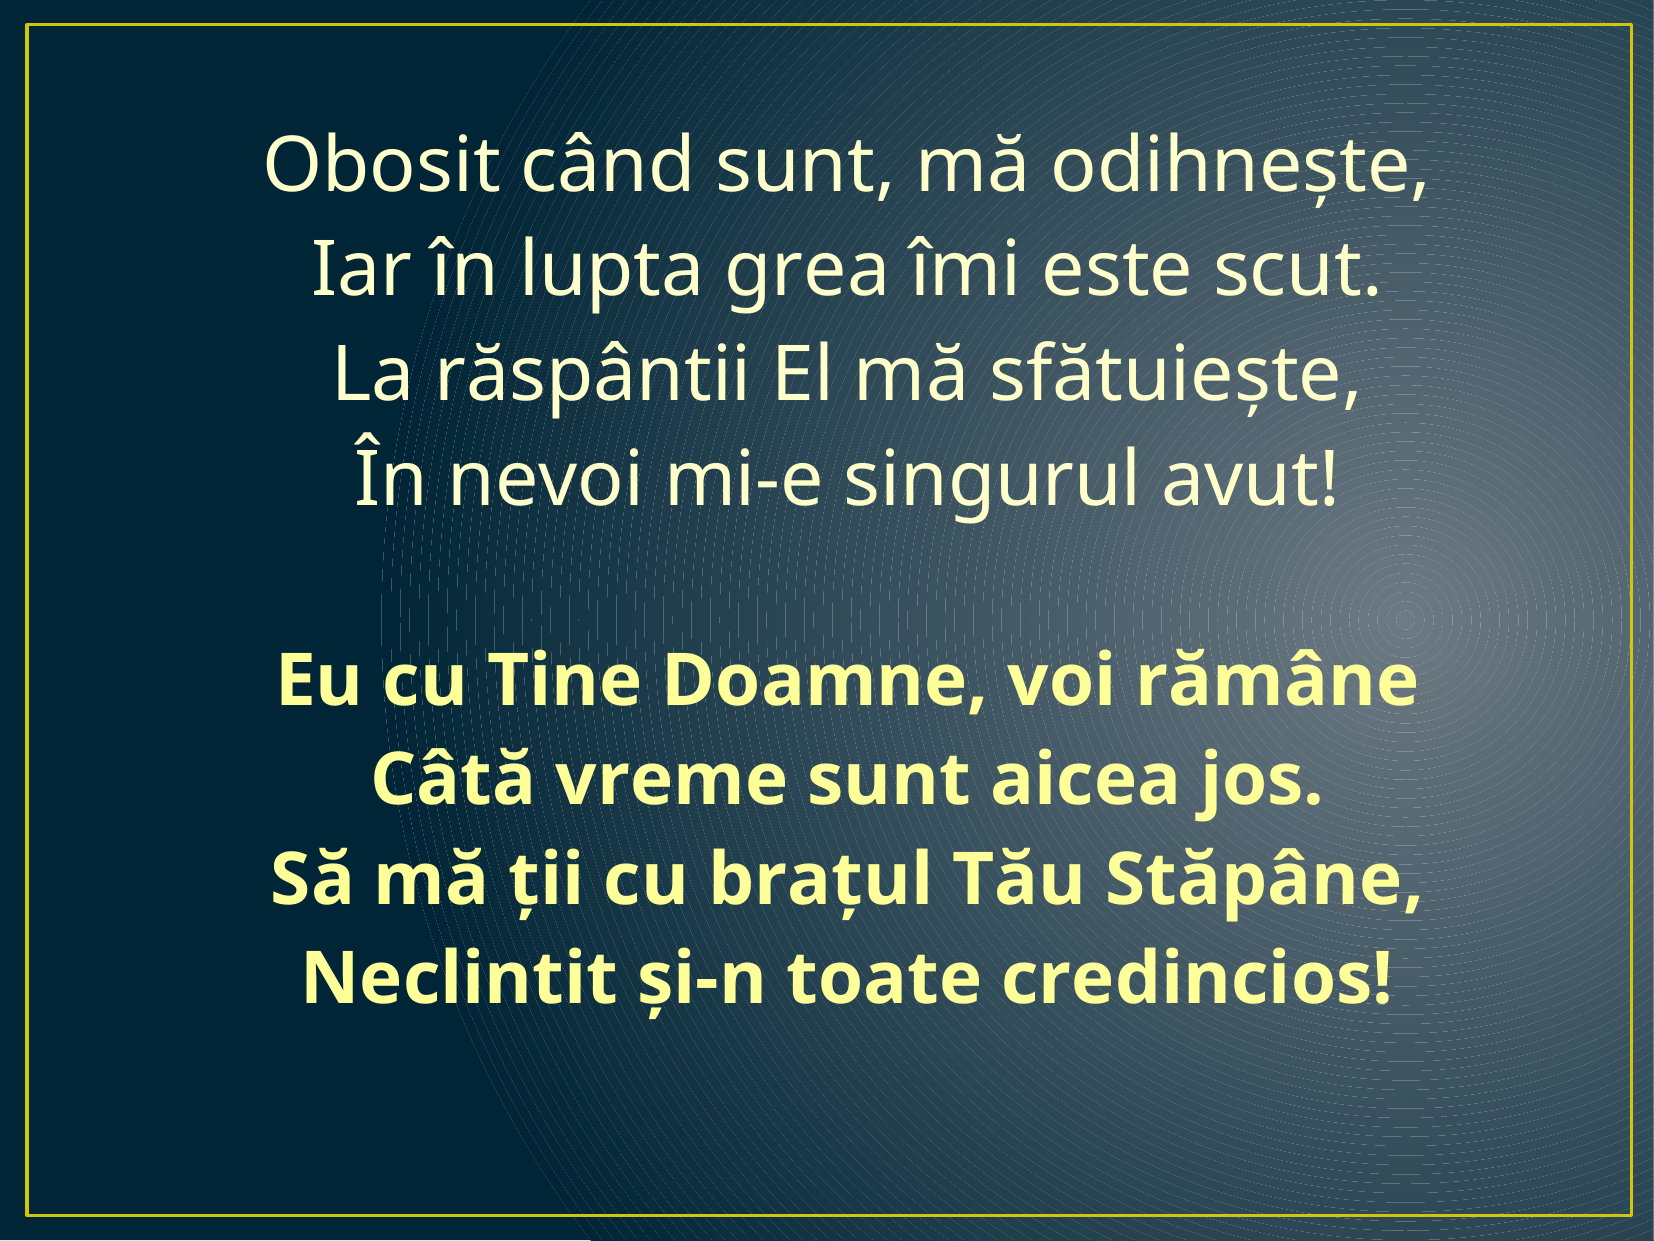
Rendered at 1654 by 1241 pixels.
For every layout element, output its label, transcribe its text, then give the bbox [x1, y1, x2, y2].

text_box Obosit când sunt, mă odihneşte, Iar în lupta grea îmi este scut. La răspântii El mă sfătuieşte, În nevoi mi-e singurul avut! Eu cu Tine Doamne, voi rămâne Câtă vreme sunt aicea jos. Să mă ţii cu braţul Tău Stăpâne, Neclintit şi-n toate credincios! [120, 101, 1576, 1027]
